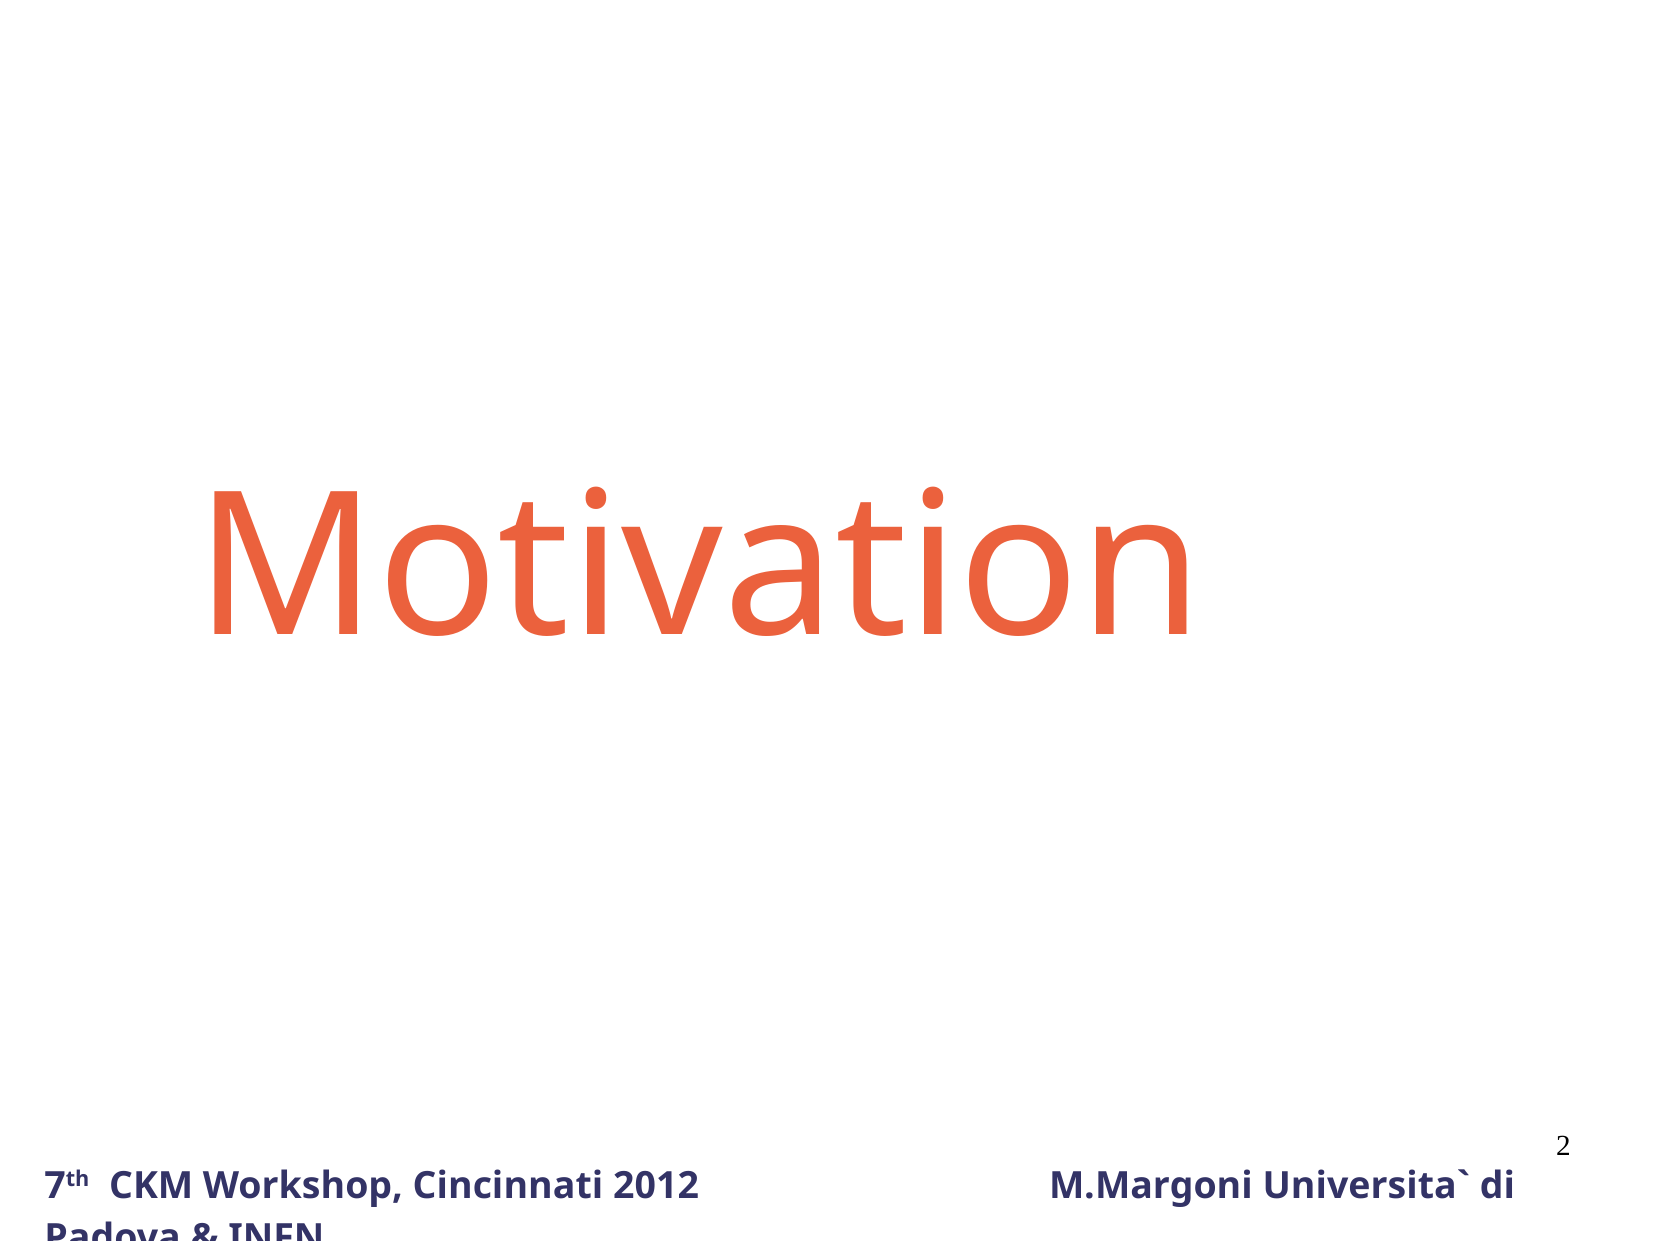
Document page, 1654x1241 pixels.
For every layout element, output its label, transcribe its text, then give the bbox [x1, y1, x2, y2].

text_box 7th CKM Workshop, Cincinnati 2012 M.Margoni Universita` di Padova & INFN [29, 1151, 1625, 1226]
text_box Motivation [76, 413, 1613, 728]
